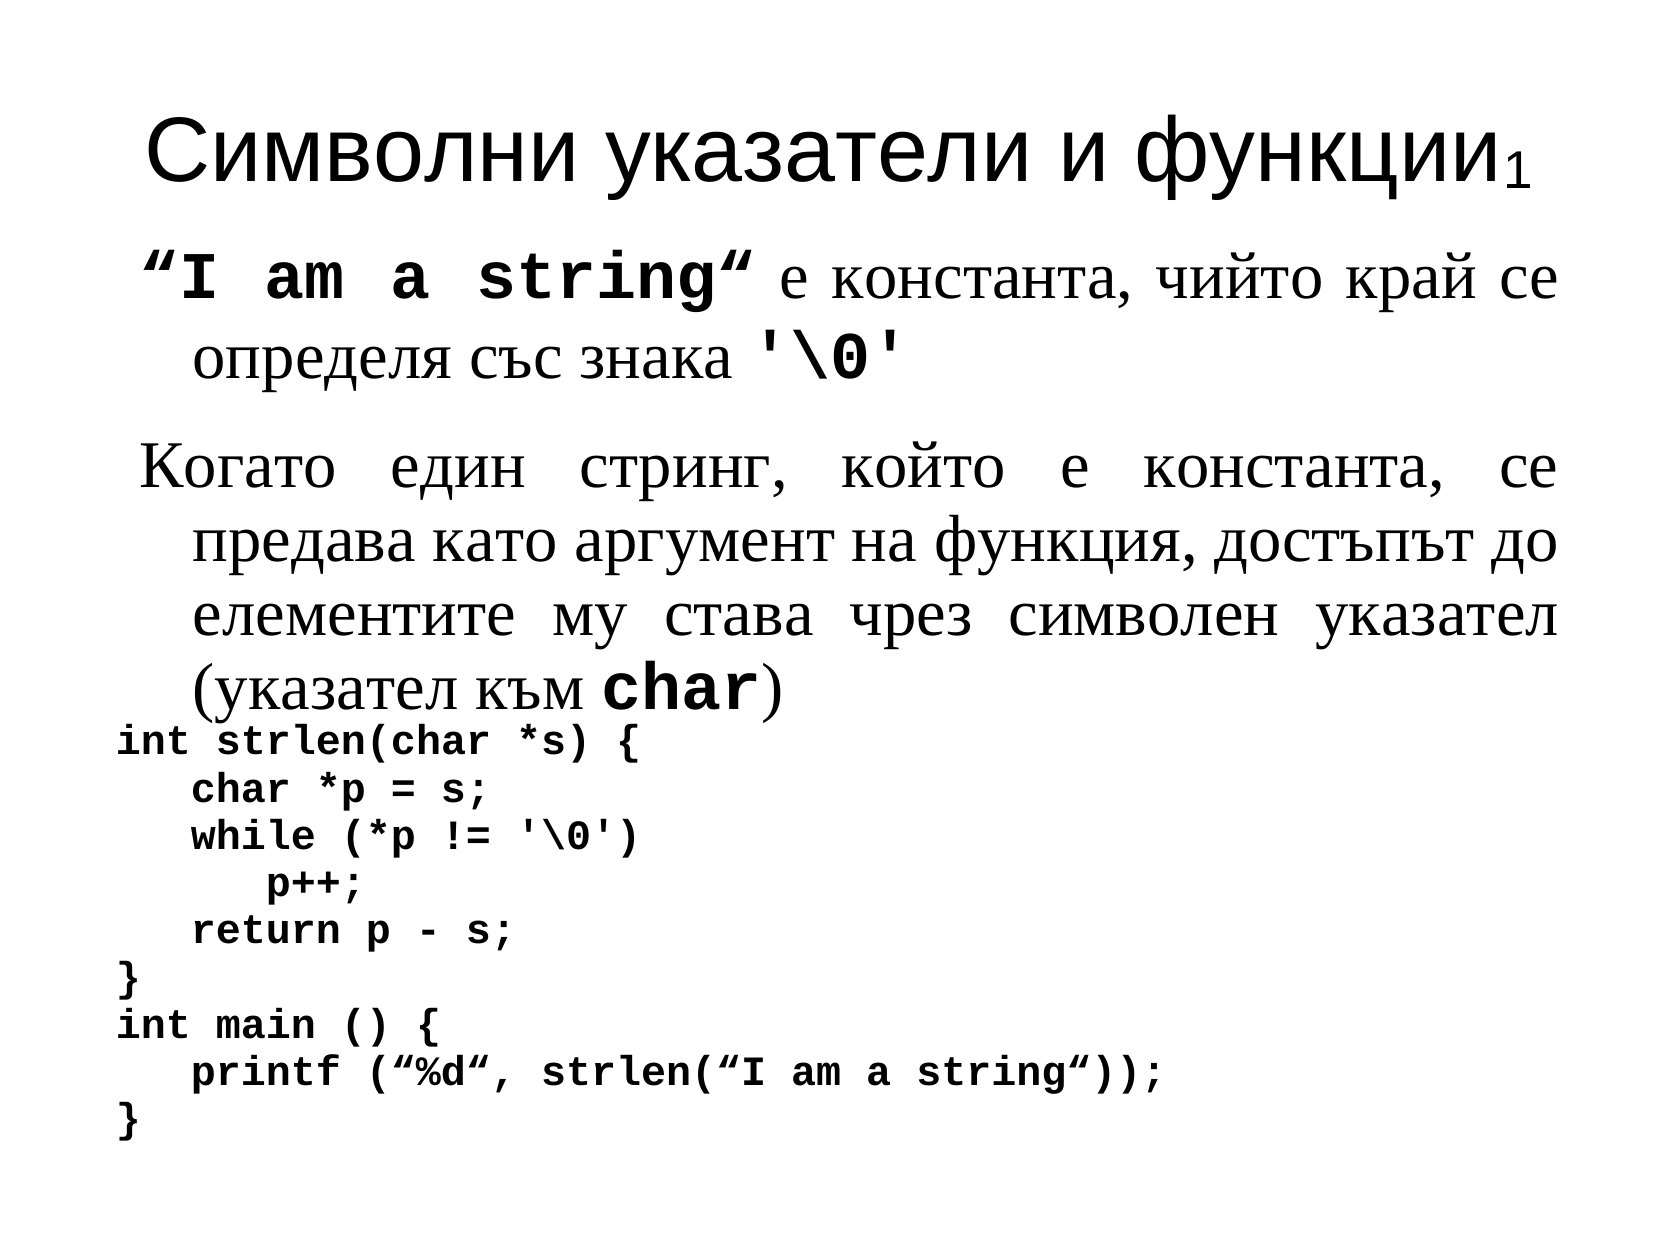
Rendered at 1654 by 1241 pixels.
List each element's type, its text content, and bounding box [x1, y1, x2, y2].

list “I am a string“ е константа, чийто край се определя със знака '\0' Когато един стринг, който е константа, се предава като аргумент на функция, достъпът до елементите му става чрез символен указател (указател към char) [121, 239, 1561, 1050]
text_box int strlen(char *s) { char *p = s; while (*p != '\0') p++; return p - s; } int main () { printf (“%d“, strlen(“I am a string“)); } [101, 712, 1237, 1158]
title Символни указатели и функции1 [87, 46, 1590, 254]
